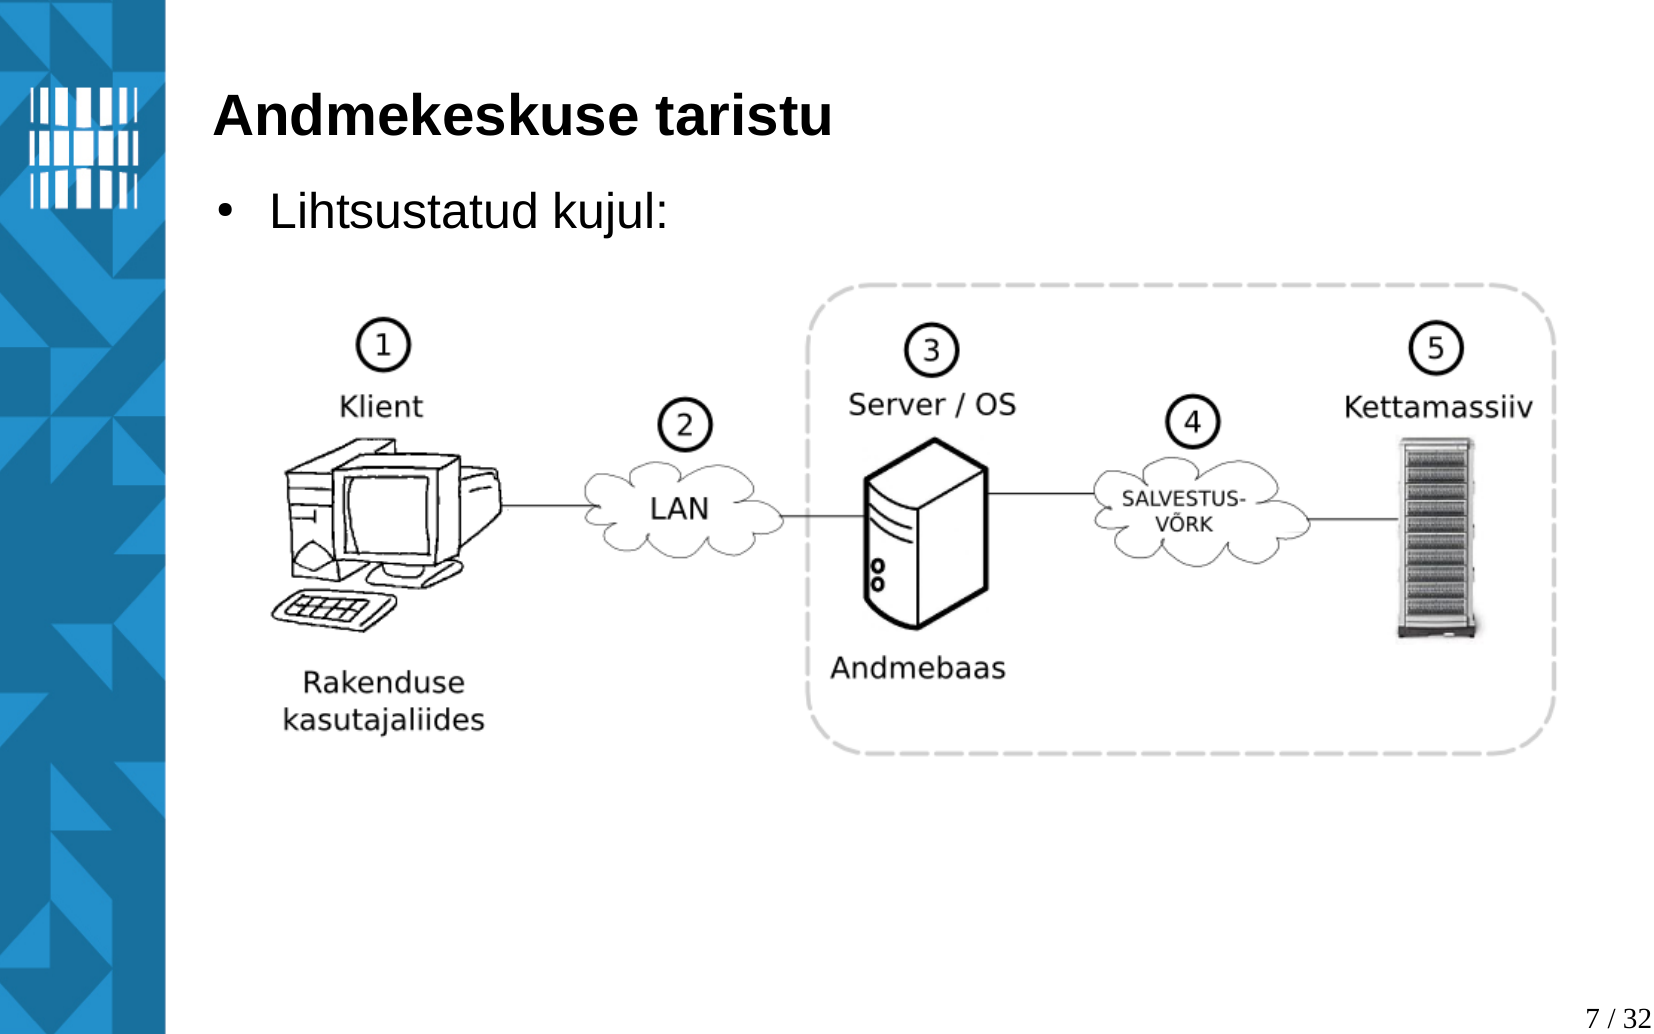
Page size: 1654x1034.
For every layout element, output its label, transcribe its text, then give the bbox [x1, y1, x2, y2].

list Lihtsustatud kujul: [198, 183, 851, 247]
picture [198, 247, 1607, 803]
title Andmekeskuse taristu [212, 64, 1560, 166]
